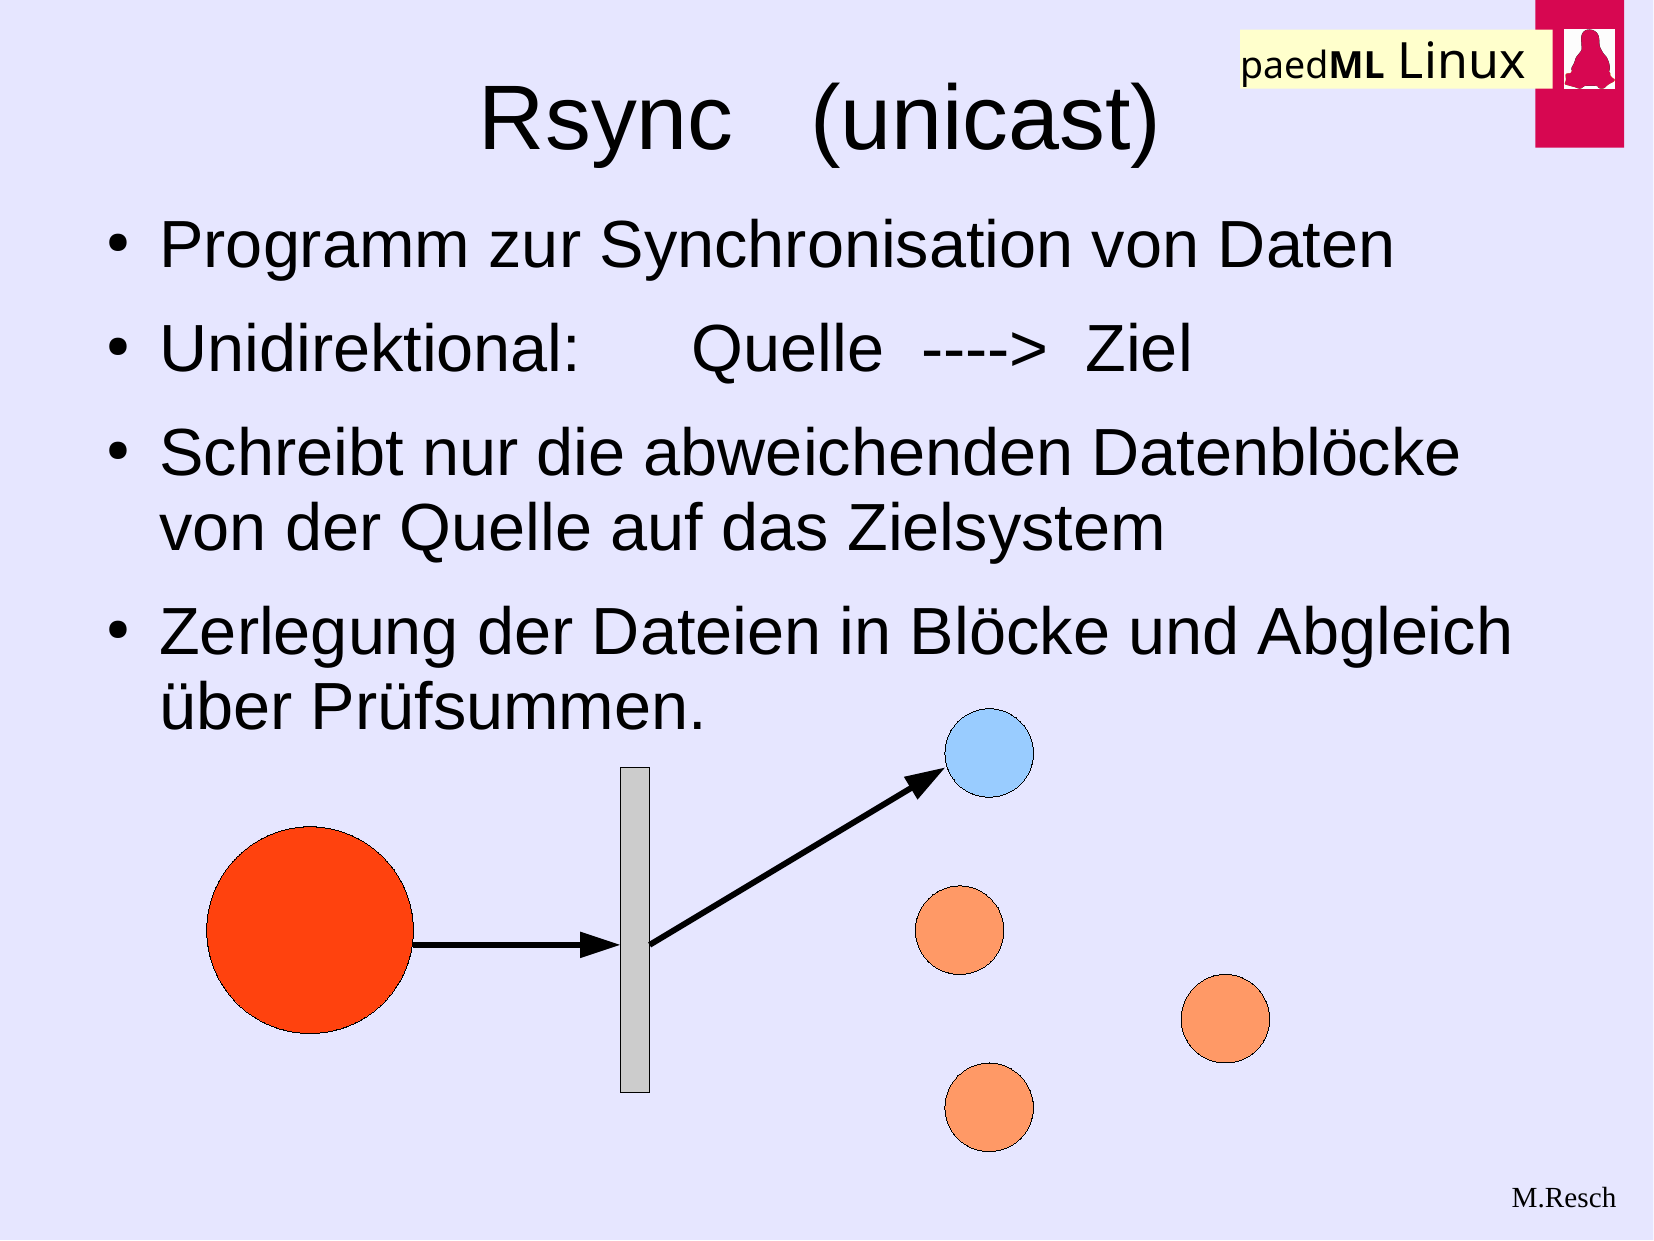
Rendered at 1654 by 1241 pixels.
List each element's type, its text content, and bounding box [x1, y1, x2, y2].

text_box [206, 826, 414, 1034]
text_box [944, 708, 1034, 798]
text_box [944, 1062, 1034, 1152]
list Programm zur Synchronisation von Daten Unidirektional: Quelle ----> Ziel Schreibt nur die abweichenden Datenblöcke von der Quelle auf das Zielsystem Zerlegung der Dateien in Blöcke und Abgleich über Prüfsummen. [88, 206, 1571, 744]
title Rsync (unicast) [76, 29, 1565, 207]
text_box [915, 885, 1004, 975]
text_box [620, 767, 650, 1093]
text_box [1181, 974, 1270, 1063]
